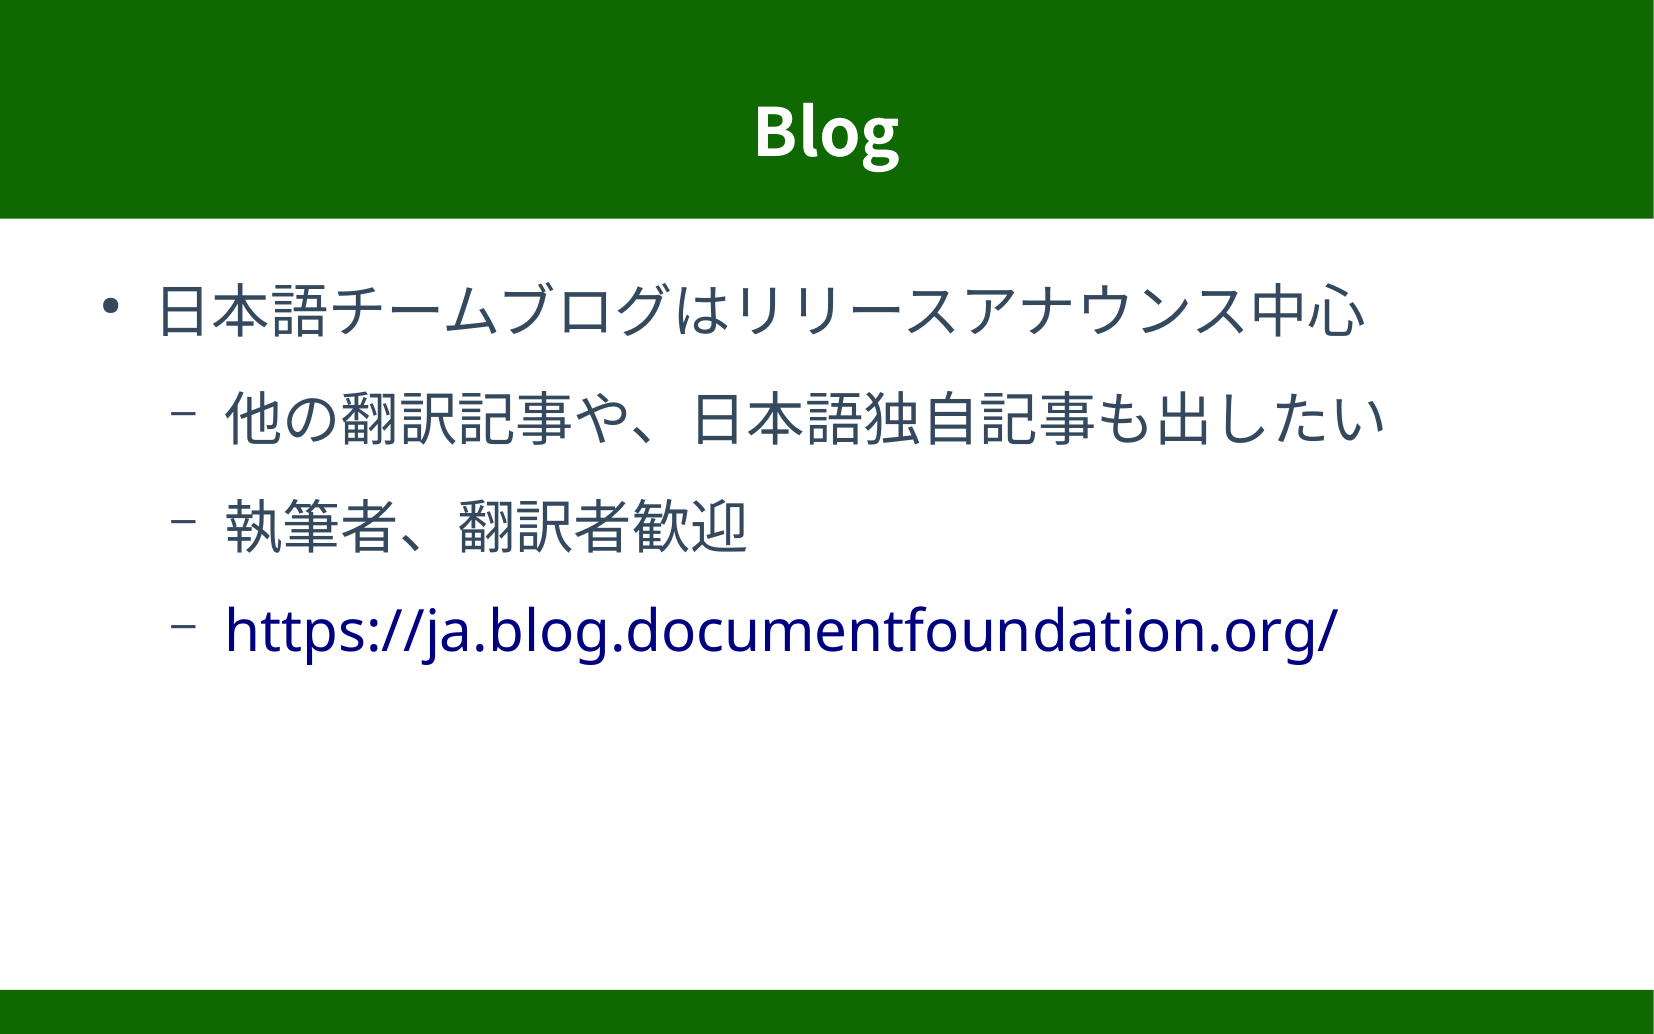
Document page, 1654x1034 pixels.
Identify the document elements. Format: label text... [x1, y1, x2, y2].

title Blog [82, 41, 1571, 214]
list 日本語チームブログはリリースアナウンス中心 他の翻訳記事や、日本語独自記事も出したい 執筆者、翻訳者歓迎 https://ja.blog.documentfoundation.org/ [82, 265, 1571, 957]
